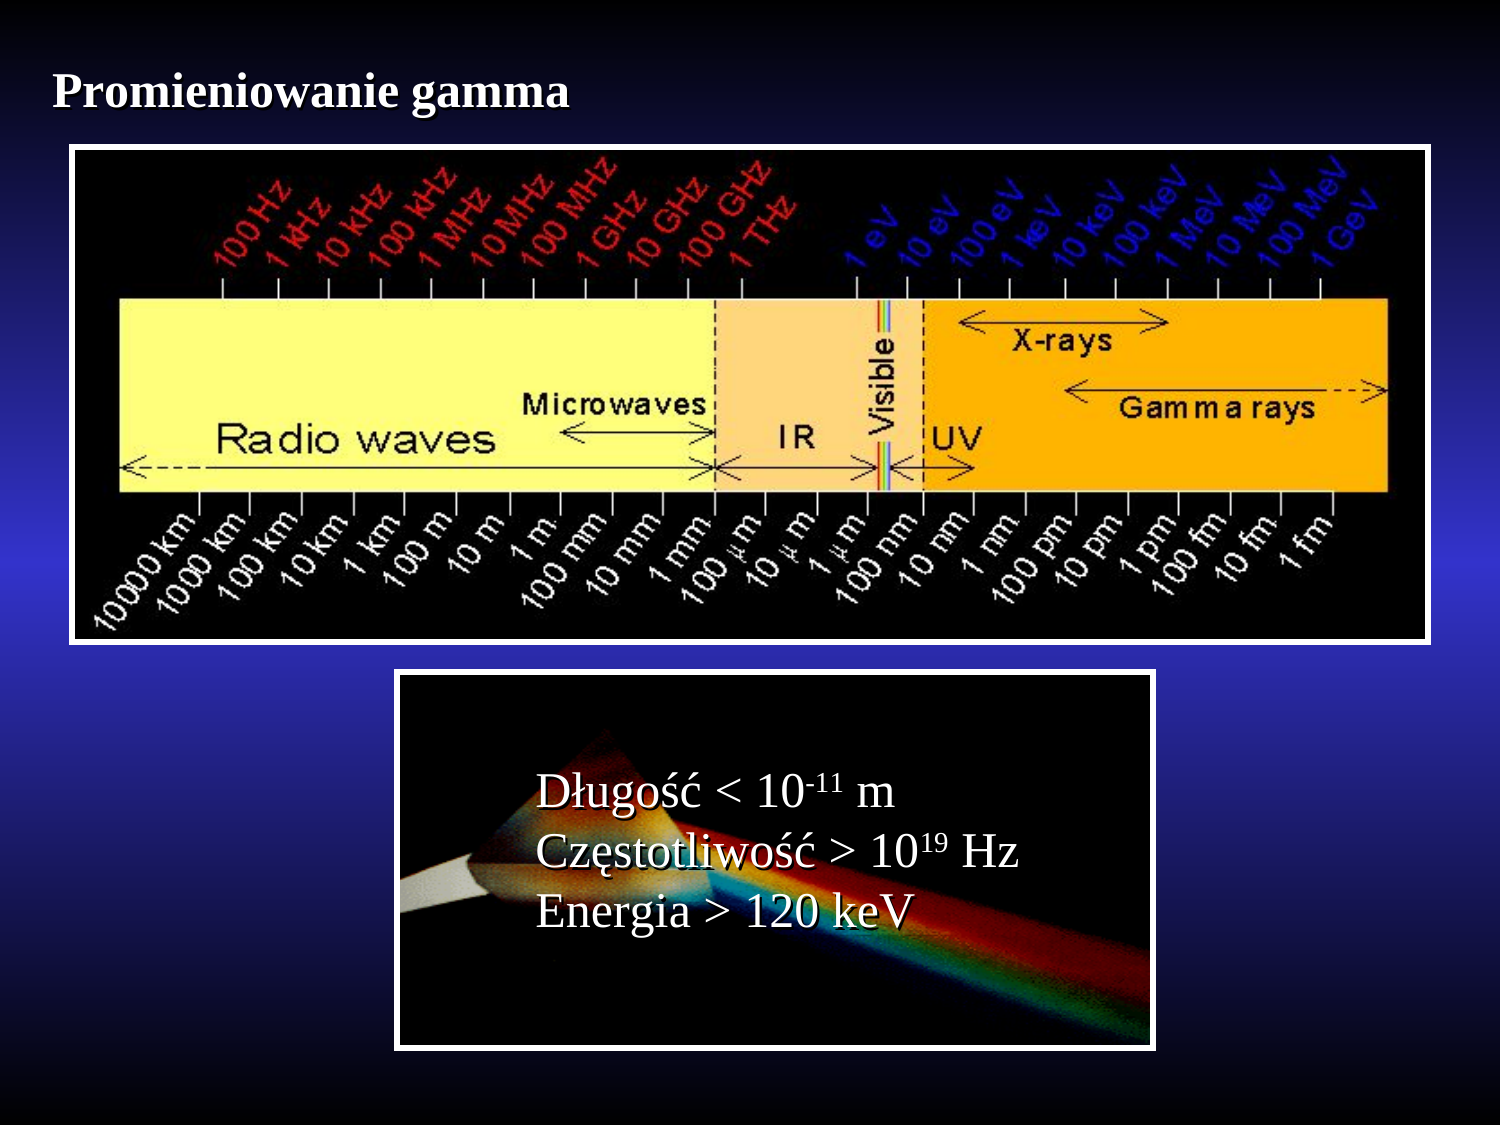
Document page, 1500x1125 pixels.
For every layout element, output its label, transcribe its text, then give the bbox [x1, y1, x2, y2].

picture [399, 675, 1150, 1045]
text_box Długość < 10-11 m Częstotliwość > 1019 Hz Energia > 120 keV [520, 749, 1035, 946]
text_box Promieniowanie gamma [37, 49, 586, 126]
picture [75, 149, 1426, 639]
